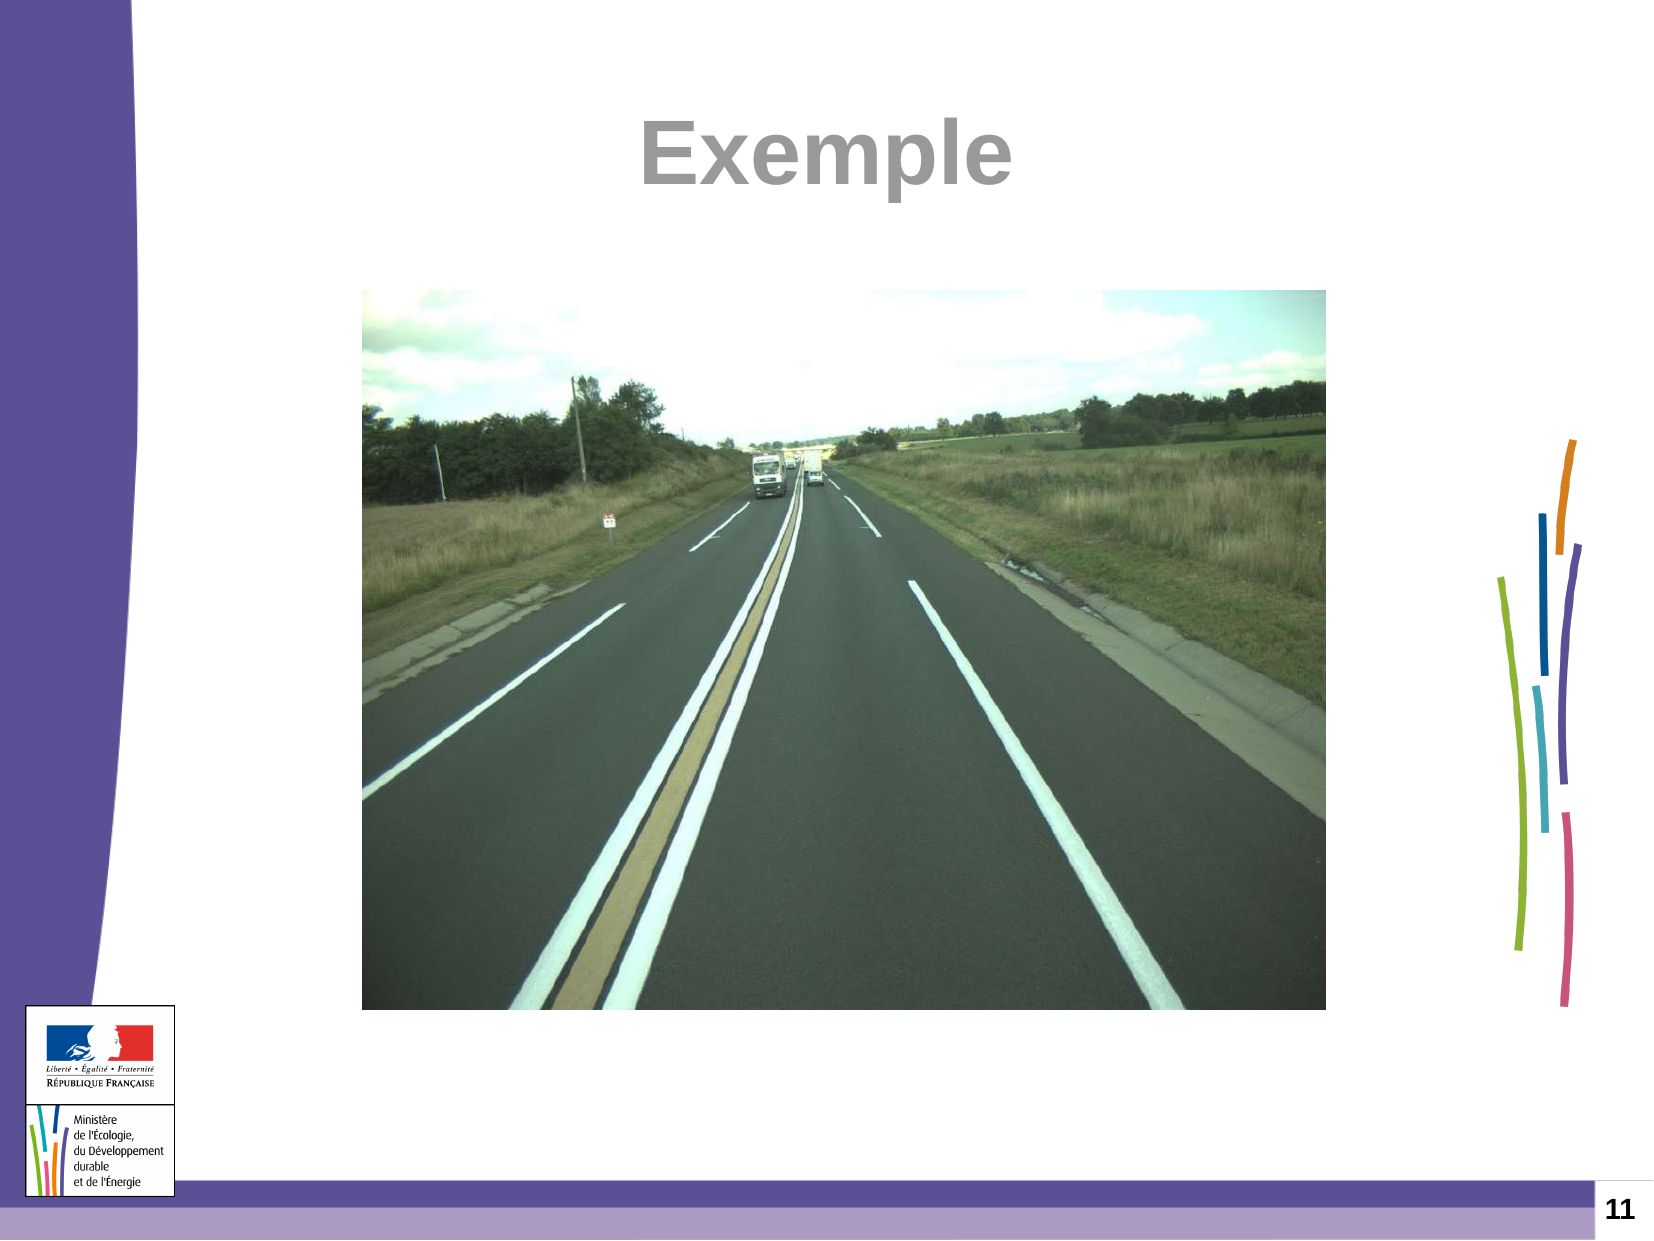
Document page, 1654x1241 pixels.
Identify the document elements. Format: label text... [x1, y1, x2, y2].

picture [0, 0, 1654, 1240]
title Exemple [82, 49, 1571, 257]
